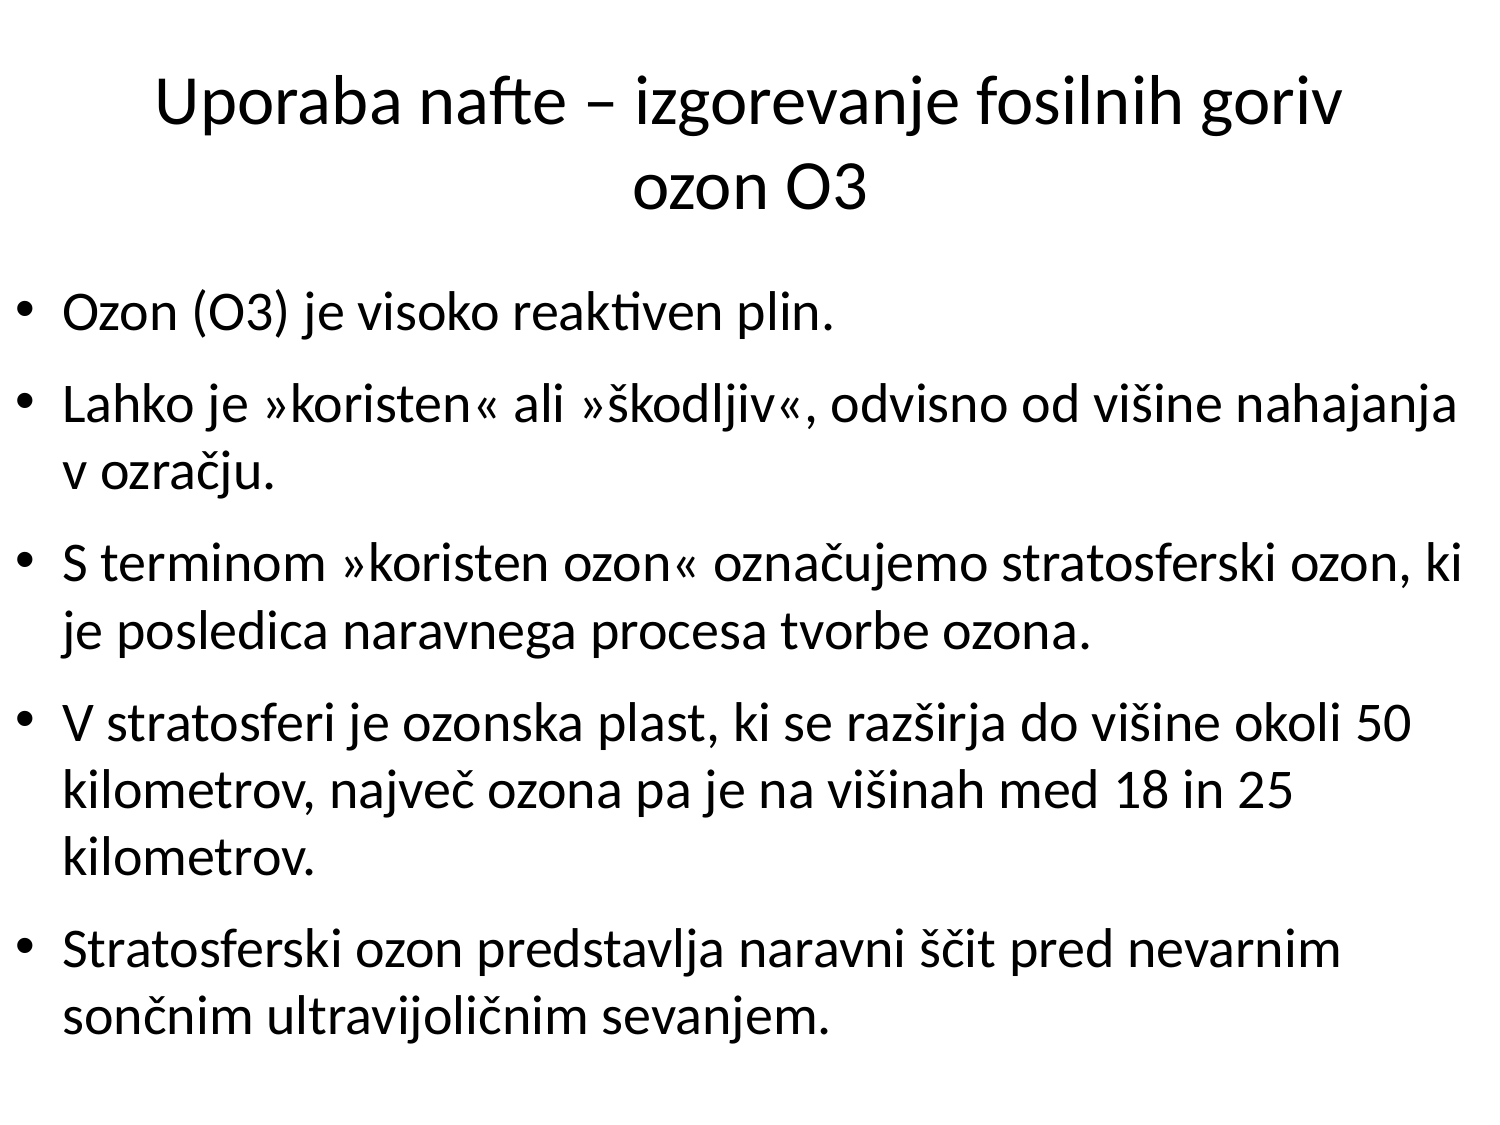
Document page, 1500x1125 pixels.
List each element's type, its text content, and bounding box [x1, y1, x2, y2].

title Uporaba nafte – izgorevanje fosilnih goriv ozon O3 [0, 45, 1500, 233]
list Ozon (O3) je visoko reaktiven plin. Lahko je »koristen« ali »škodljiv«, odvisno od višine nahajanja v ozračju. S terminom »koristen ozon« označujemo stratosferski ozon, ki je posledica naravnega procesa tvorbe ozona. V stratosferi je ozonska plast, ki se razširja do višine okoli 50 kilometrov, največ ozona pa je na višinah med 18 in 25 kilometrov. Stratosferski ozon predstavlja naravni ščit pred nevarnim sončnim ultravijoličnim sevanjem. [0, 267, 1500, 1125]
